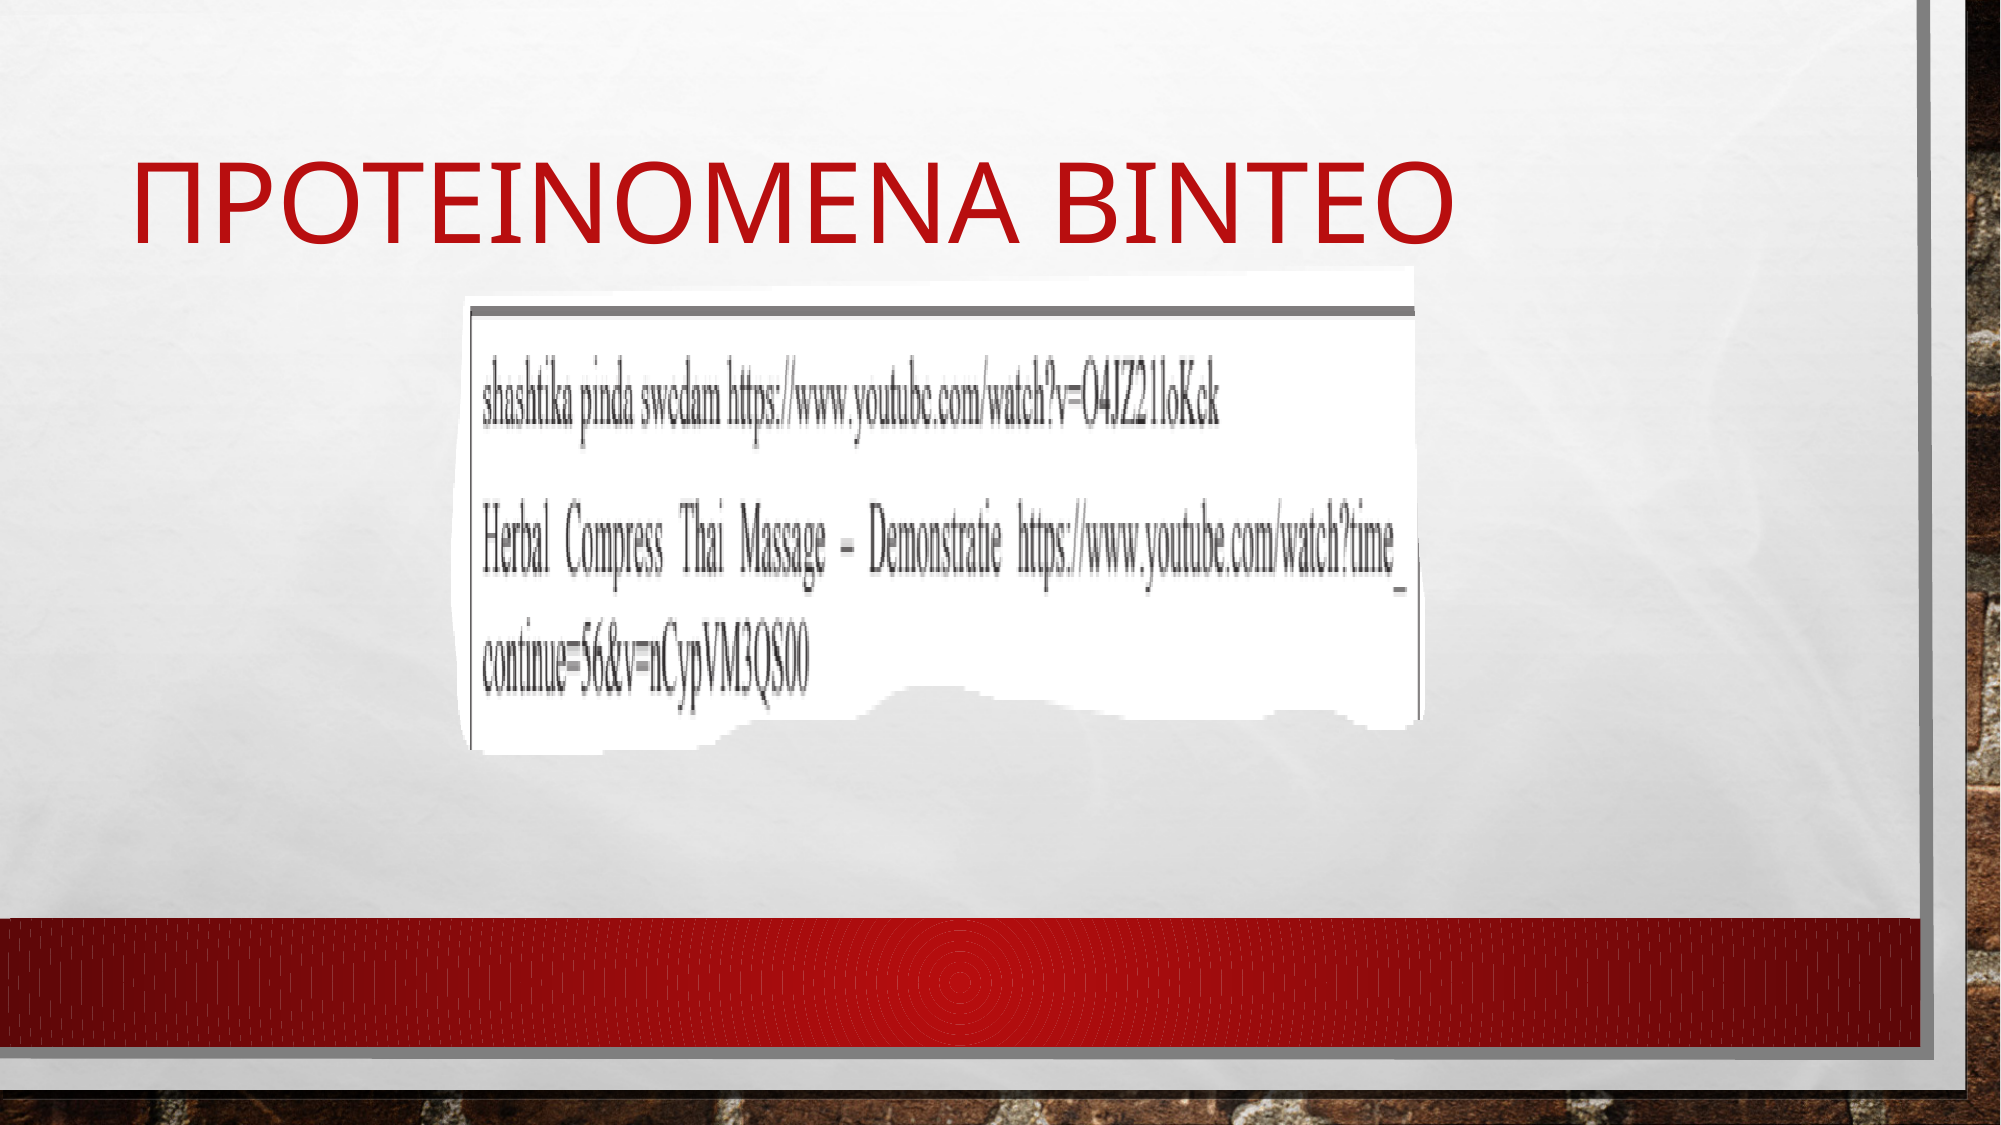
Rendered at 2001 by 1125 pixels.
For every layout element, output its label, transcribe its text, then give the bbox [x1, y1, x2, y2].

picture [445, 242, 1431, 775]
title Προτεινομενα βιντεο [112, 112, 1819, 302]
